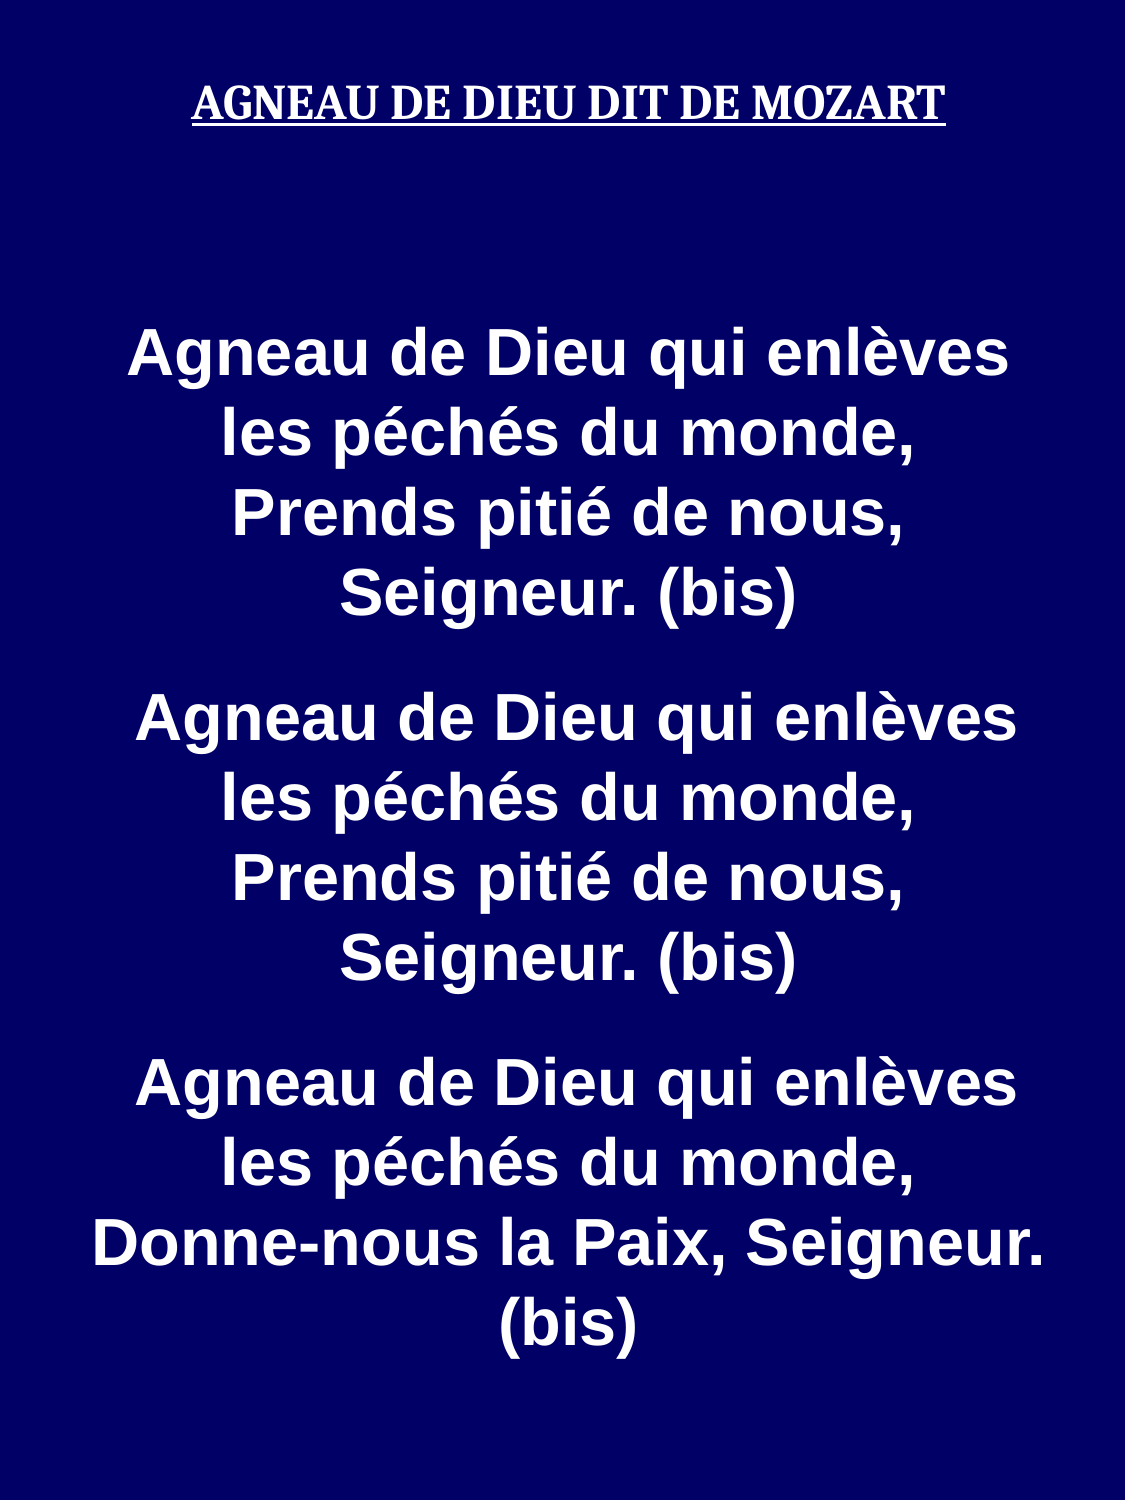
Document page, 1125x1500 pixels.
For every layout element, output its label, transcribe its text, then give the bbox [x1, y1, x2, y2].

text_box AGNEAU DE DIEU DIT DE MOZART Agneau de Dieu qui enlèves les péchés du monde, Prends pitié de nous, Seigneur. (bis) Agneau de Dieu qui enlèves les péchés du monde, Prends pitié de nous, Seigneur. (bis) Agneau de Dieu qui enlèves les péchés du monde, Donne-nous la Paix, Seigneur. (bis) [27, 46, 1111, 1442]
